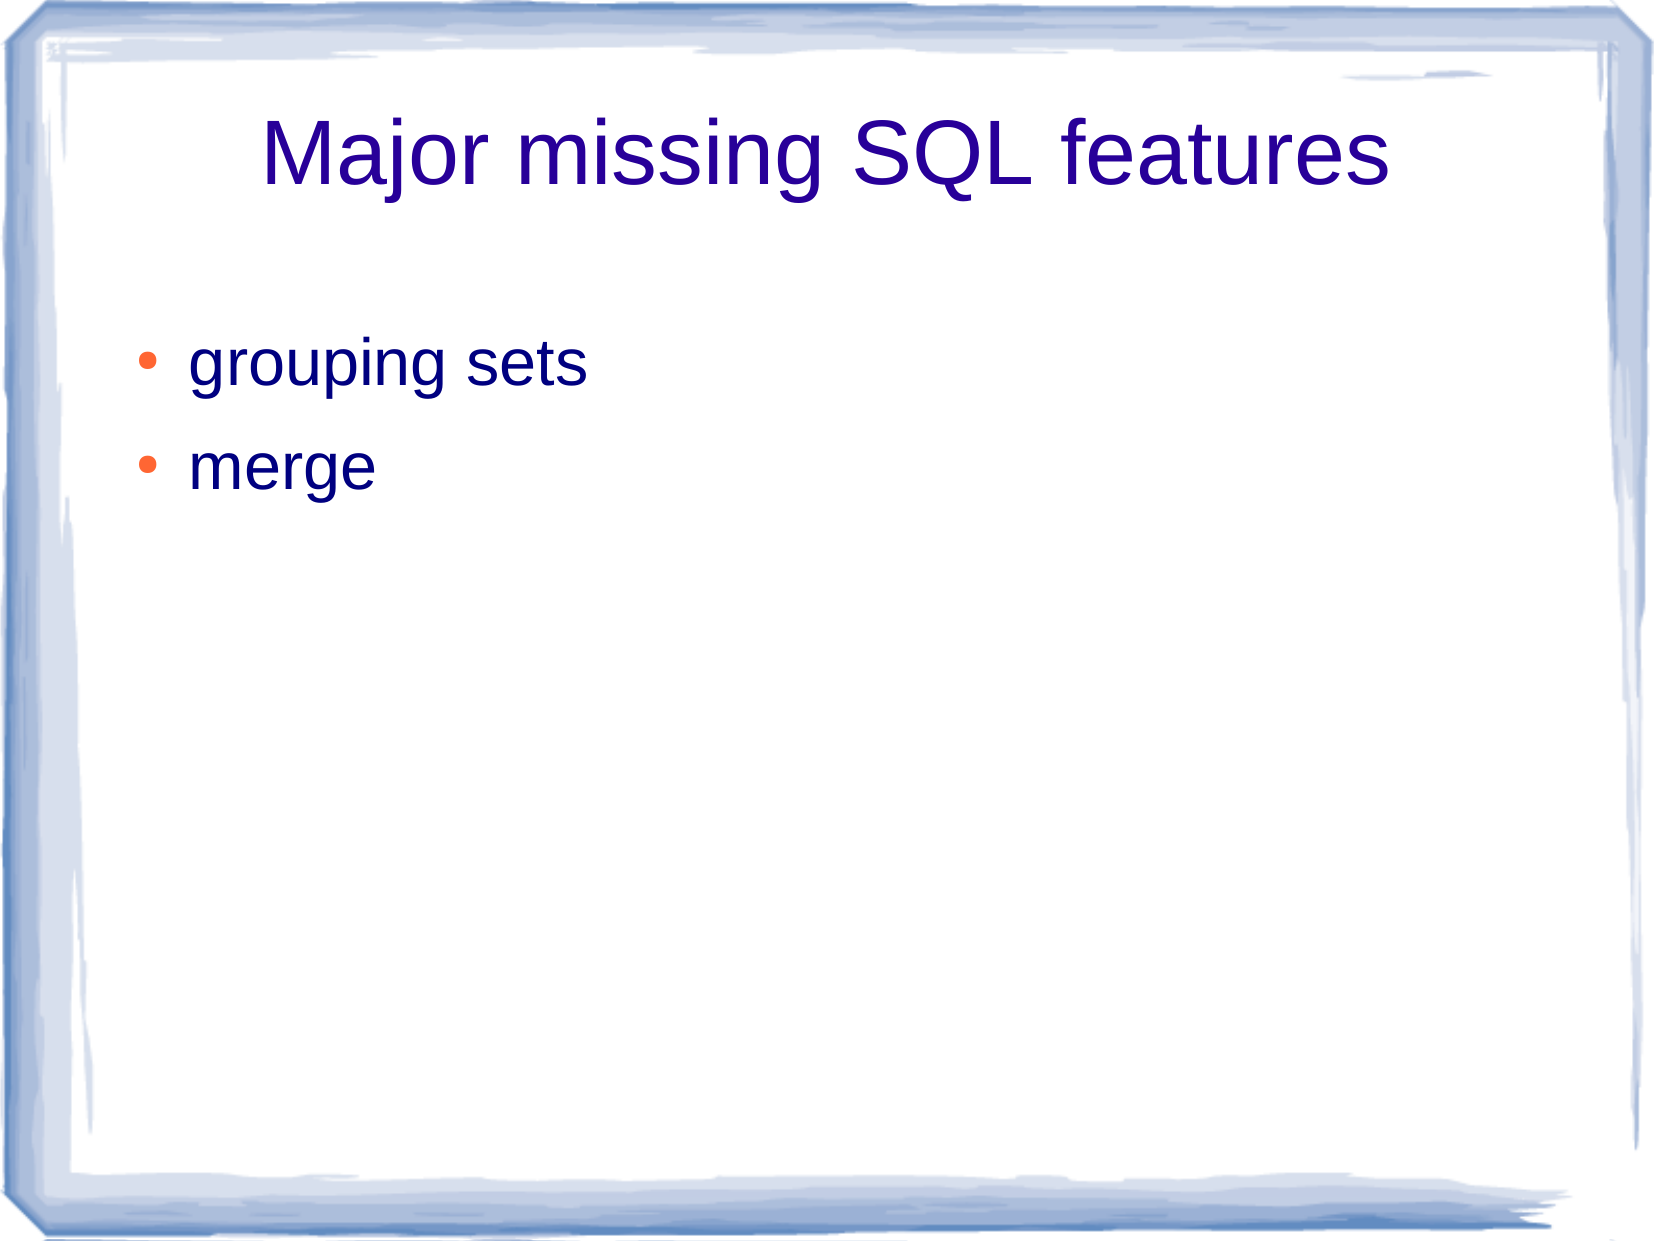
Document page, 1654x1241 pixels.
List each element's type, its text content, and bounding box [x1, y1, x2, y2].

picture [0, 0, 1654, 1241]
list grouping sets merge [118, 324, 1571, 990]
title Major missing SQL features [82, 56, 1571, 250]
